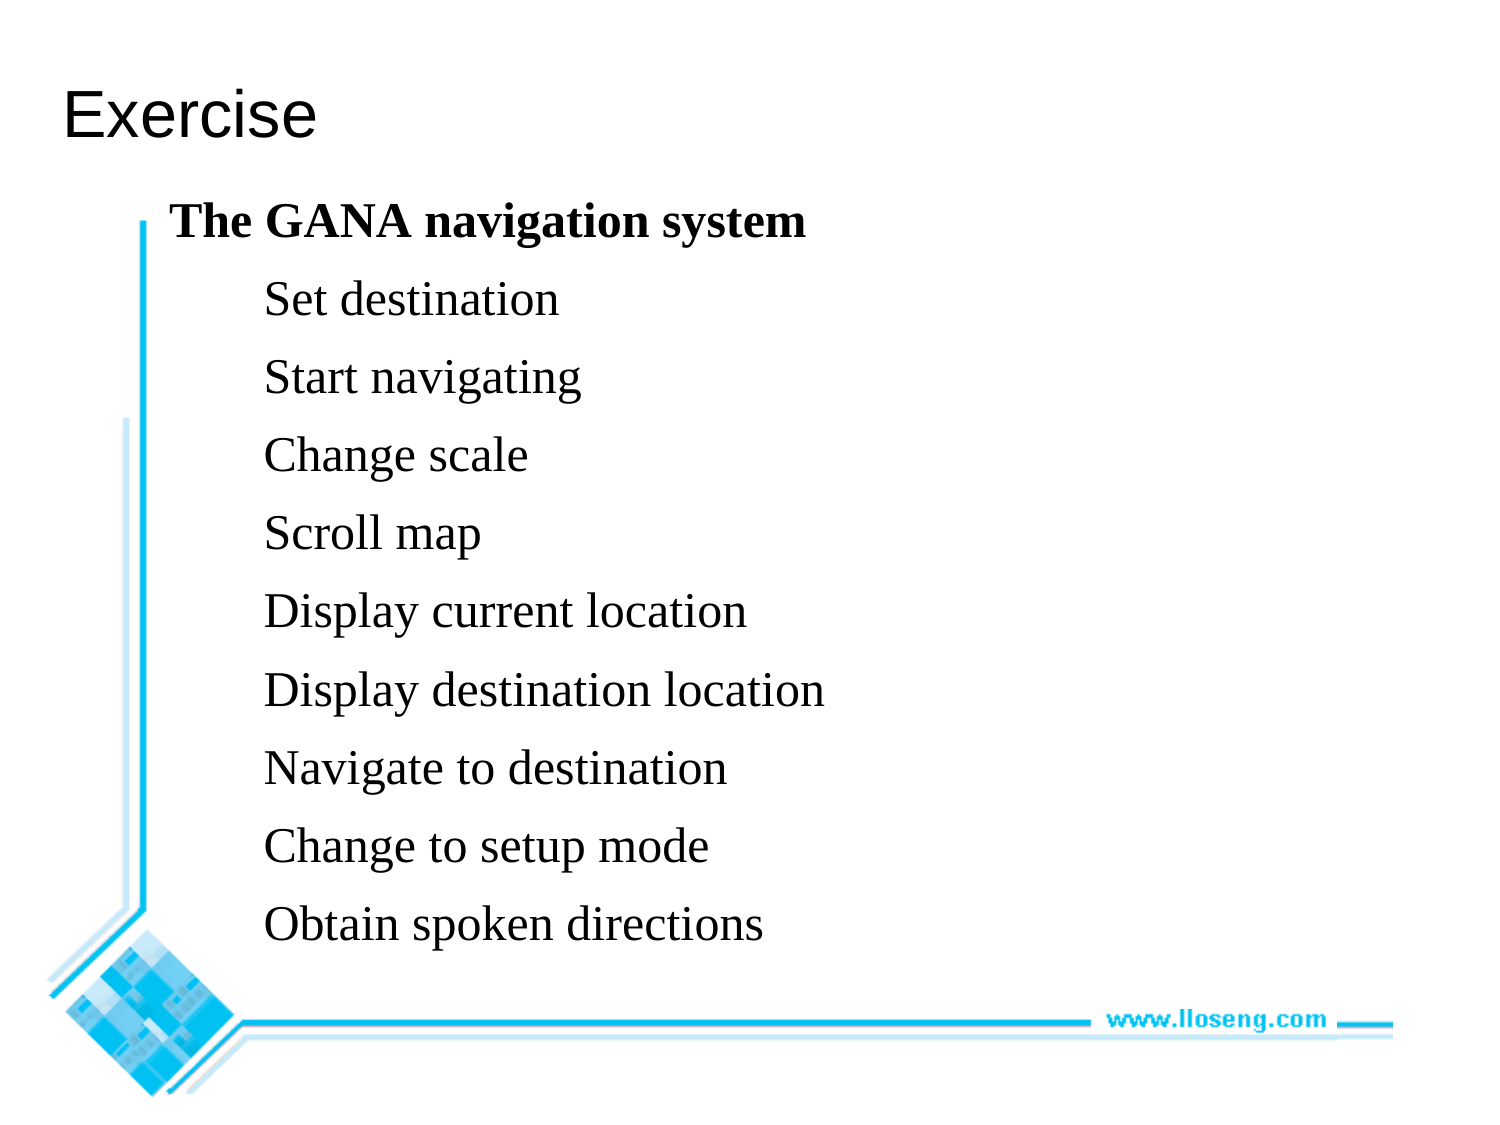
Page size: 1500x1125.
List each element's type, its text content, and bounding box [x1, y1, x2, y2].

picture [35, 209, 1393, 1099]
title Exercise [62, 37, 1413, 188]
list The GANA navigation system Set destination Start navigating Change scale Scroll map Display current location Display destination location Navigate to destination Change to setup mode Obtain spoken directions [169, 182, 1407, 1007]
